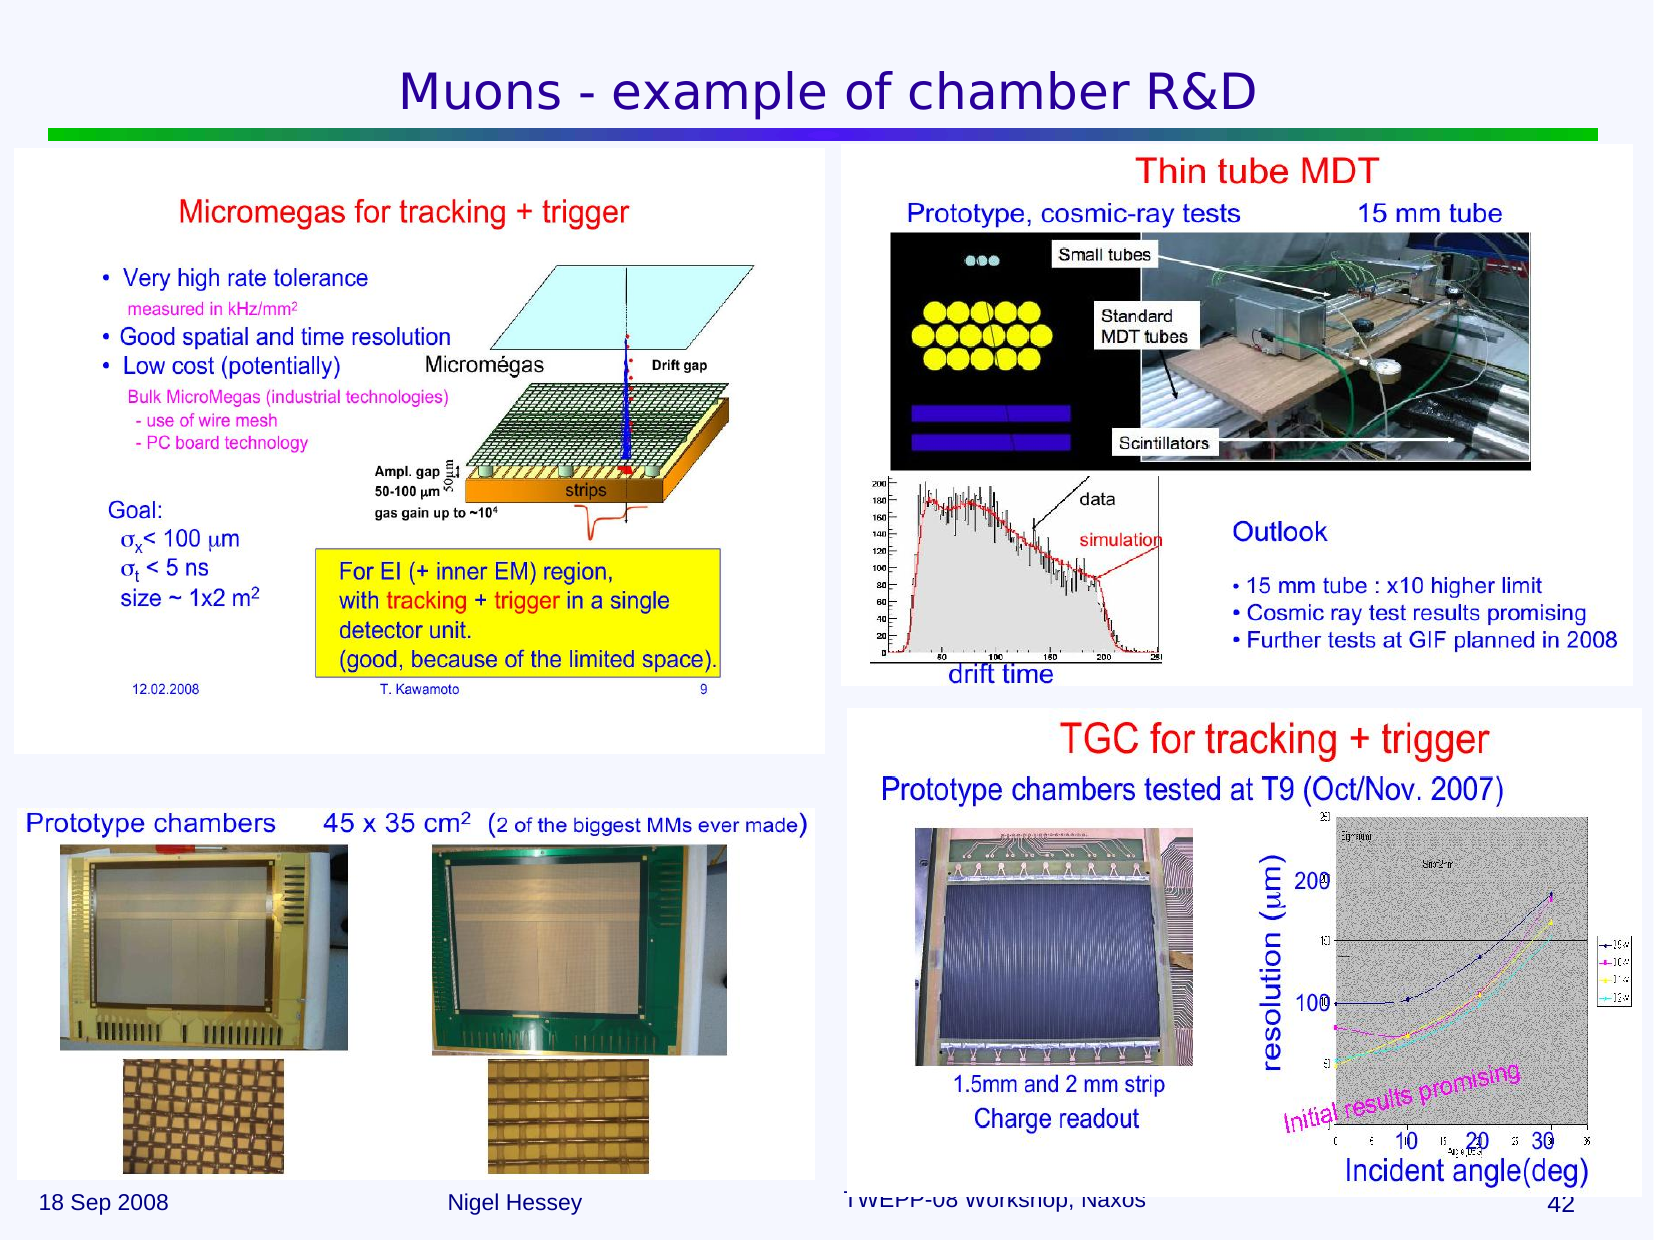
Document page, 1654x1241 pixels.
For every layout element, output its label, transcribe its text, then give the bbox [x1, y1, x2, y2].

picture [17, 808, 815, 1180]
title Muons - example of chamber R&D [95, 37, 1563, 146]
picture [1563, 128, 1598, 141]
picture [847, 708, 1642, 1197]
picture [14, 148, 825, 754]
picture [48, 128, 95, 141]
picture [841, 144, 1633, 686]
